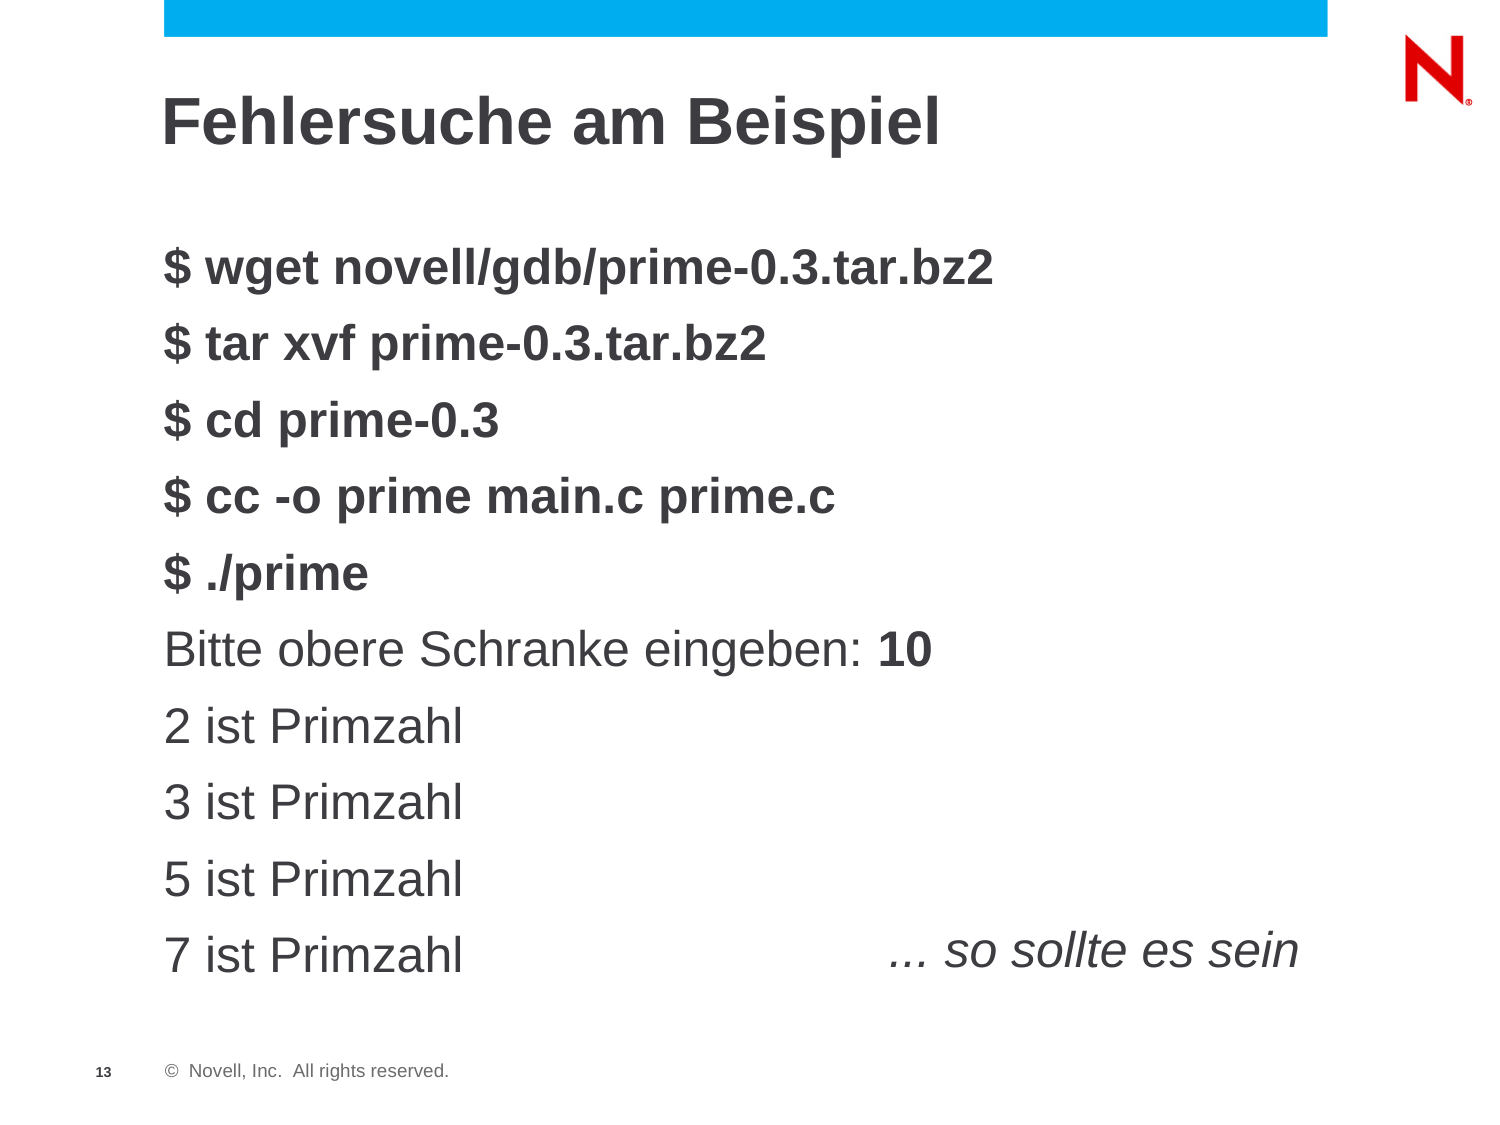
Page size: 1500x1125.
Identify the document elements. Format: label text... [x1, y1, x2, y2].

text_box ... so sollte es sein [888, 922, 1301, 978]
picture [1403, 32, 1473, 107]
list $ wget novell/gdb/prime-0.3.tar.bz2 $ tar xvf prime-0.3.tar.bz2 $ cd prime-0.3 $ cc -o prime main.c prime.c $ ./prime Bitte obere Schranke eingeben: 10 2 ist Primzahl 3 ist Primzahl 5 ist Primzahl 7 ist Primzahl [163, 236, 1404, 986]
title Fehlersuche am Beispiel [161, 41, 1383, 205]
